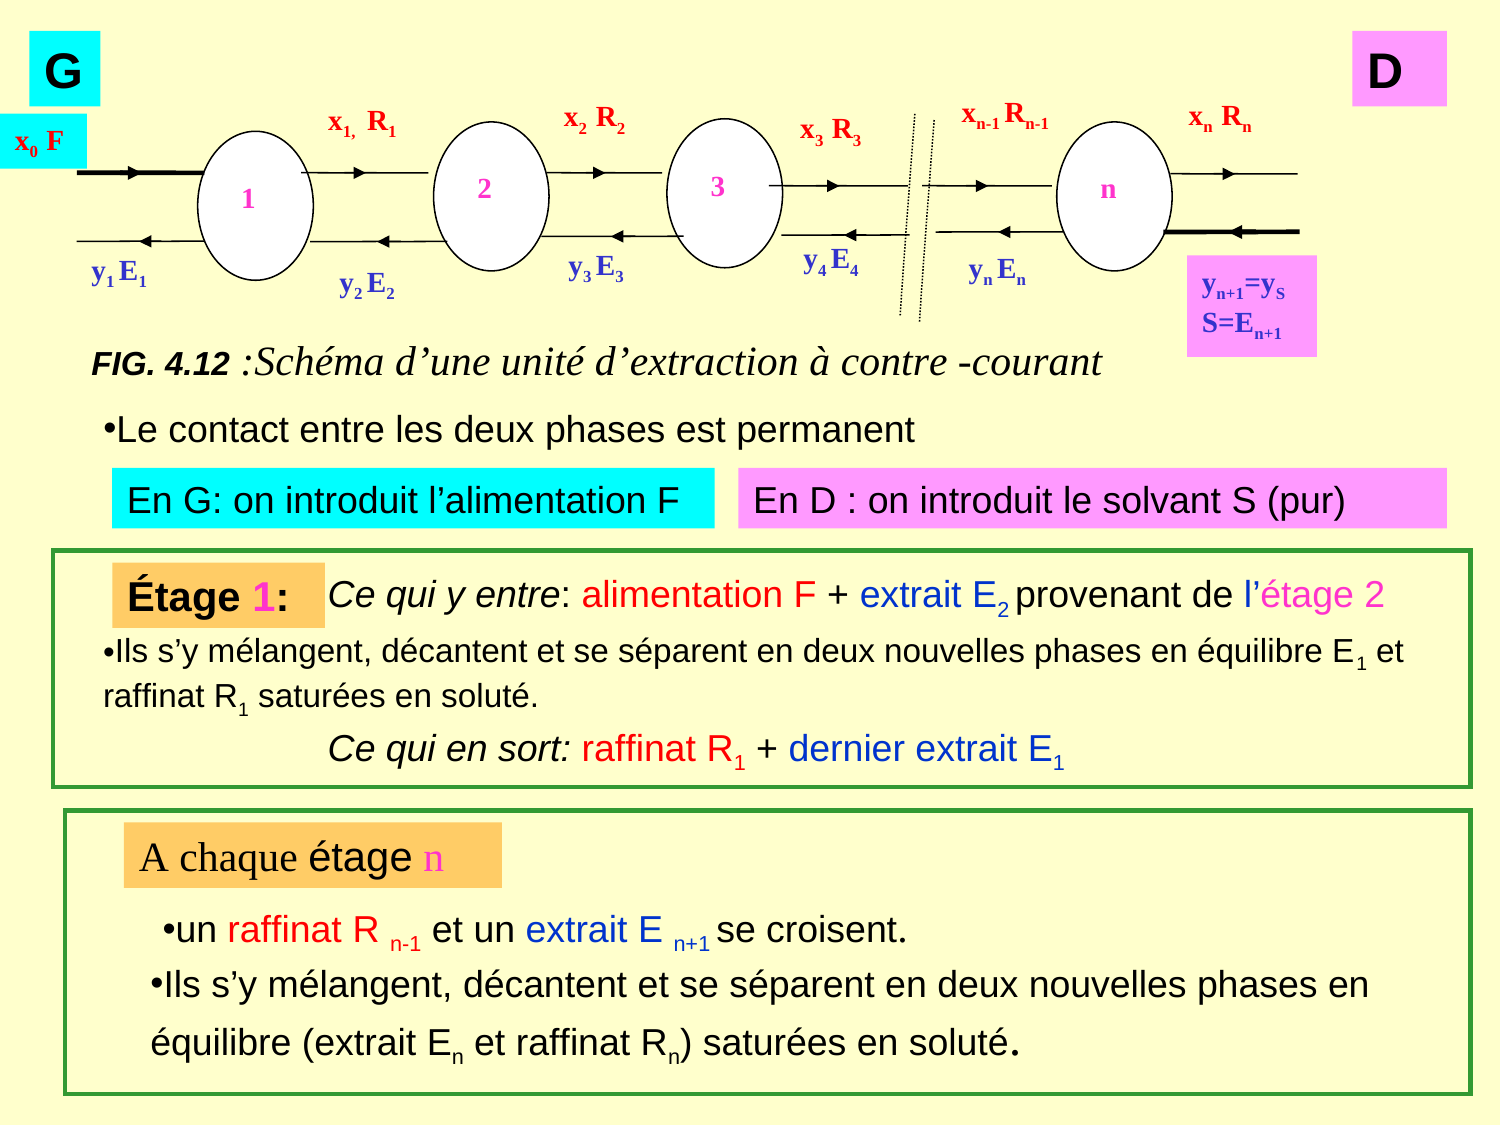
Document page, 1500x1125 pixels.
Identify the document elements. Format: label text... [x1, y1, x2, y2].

text_box y1 E1 [76, 243, 178, 321]
text_box 2 [462, 162, 533, 237]
text_box En G: on introduit l’alimentation F [112, 467, 715, 529]
text_box y3 E3 [553, 238, 655, 290]
text_box FIG. 4.12 :Schéma d’une unité d’extraction à contre -courant [76, 326, 1181, 392]
text_box 1 [226, 171, 297, 247]
text_box En D : on introduit le solvant S (pur) [738, 467, 1447, 529]
text_box y2 E2 [324, 255, 426, 316]
text_box Ils s’y mélangent, décantent et se séparent en deux nouvelles phases en équilibre E1 et raffinat R1 saturées en soluté. [88, 621, 1447, 728]
text_box D [1352, 30, 1447, 107]
text_box n [1085, 162, 1156, 237]
text_box 3 [695, 159, 766, 234]
text_box xn Rn [1173, 88, 1267, 144]
text_box x2 R2 [549, 90, 655, 146]
text_box [64, 810, 1471, 1094]
text_box A chaque étage n [123, 822, 502, 888]
text_box Ils s’y mélangent, décantent et se séparent en deux nouvelles phases en équilibre (extrait En et raffinat Rn) saturées en soluté. [135, 952, 1447, 1077]
text_box [666, 118, 783, 268]
text_box yn En [953, 241, 1055, 316]
text_box Étage 1: [112, 562, 312, 621]
text_box Le contact entre les deux phases est permanent [88, 397, 957, 458]
text_box x0 F [0, 113, 87, 169]
text_box xn-1 Rn-1 [946, 85, 1086, 141]
text_box [197, 131, 314, 281]
text_box [1056, 121, 1173, 271]
text_box yn+1=yS S=En+1 [1187, 255, 1317, 357]
text_box x3 R3 [785, 101, 897, 157]
text_box Ce qui en sort: raffinat R1 + dernier extrait E1 [312, 716, 1468, 783]
text_box un raffinat R n-1 et un extrait E n+1 se croisent. [147, 893, 1444, 952]
text_box [433, 121, 550, 271]
text_box y4 E4 [788, 231, 890, 311]
text_box x1, R1 [313, 93, 419, 149]
text_box G [29, 30, 101, 107]
text_box Ce qui y entre: alimentation F + extrait E2 provenant de l’étage 2 [312, 562, 1468, 630]
